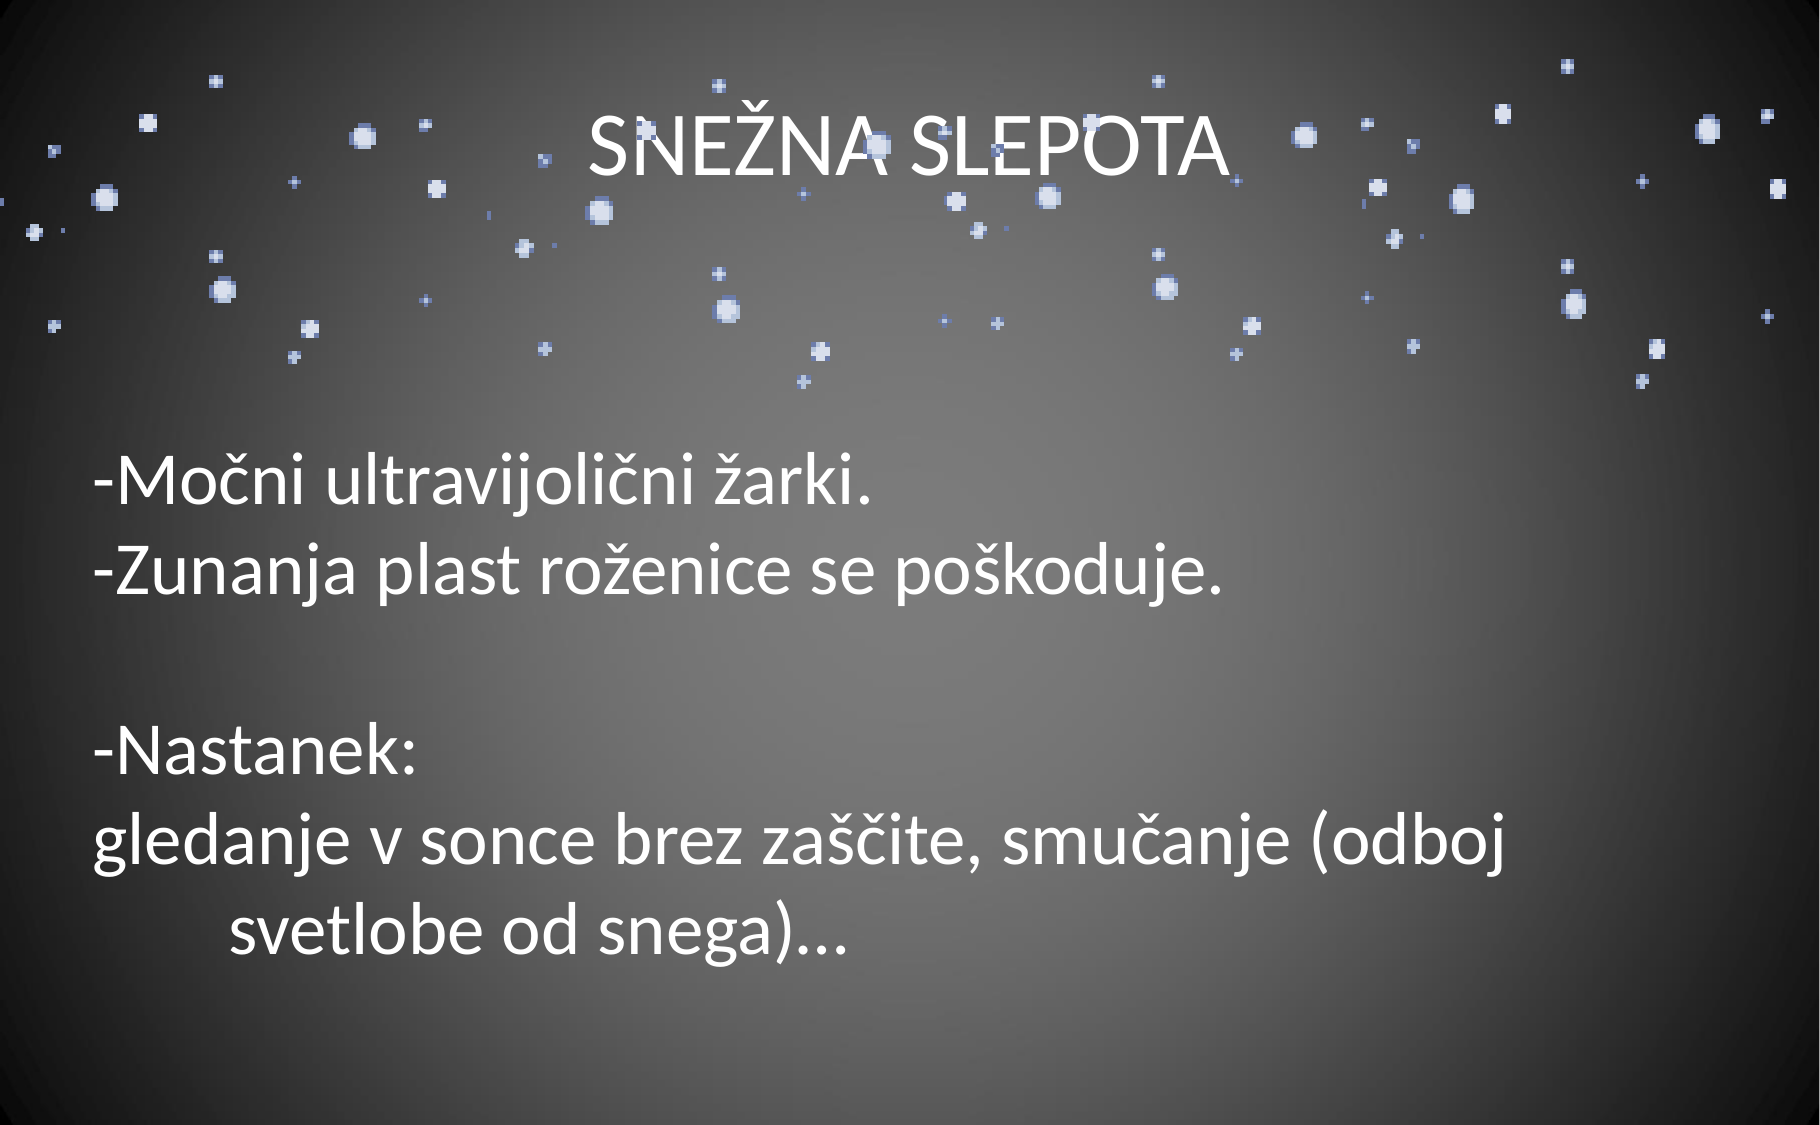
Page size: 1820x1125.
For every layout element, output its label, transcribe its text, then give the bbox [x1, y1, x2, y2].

text_box -Močni ultravijolični žarki. -Zunanja plast roženice se poškoduje. -Nastanek: gledanje v sonce brez zaščite, smučanje (odboj svetlobe od snega)… [77, 421, 1625, 977]
picture [0, 0, 1820, 1125]
title SNEŽNA SLEPOTA [481, 45, 487, 233]
